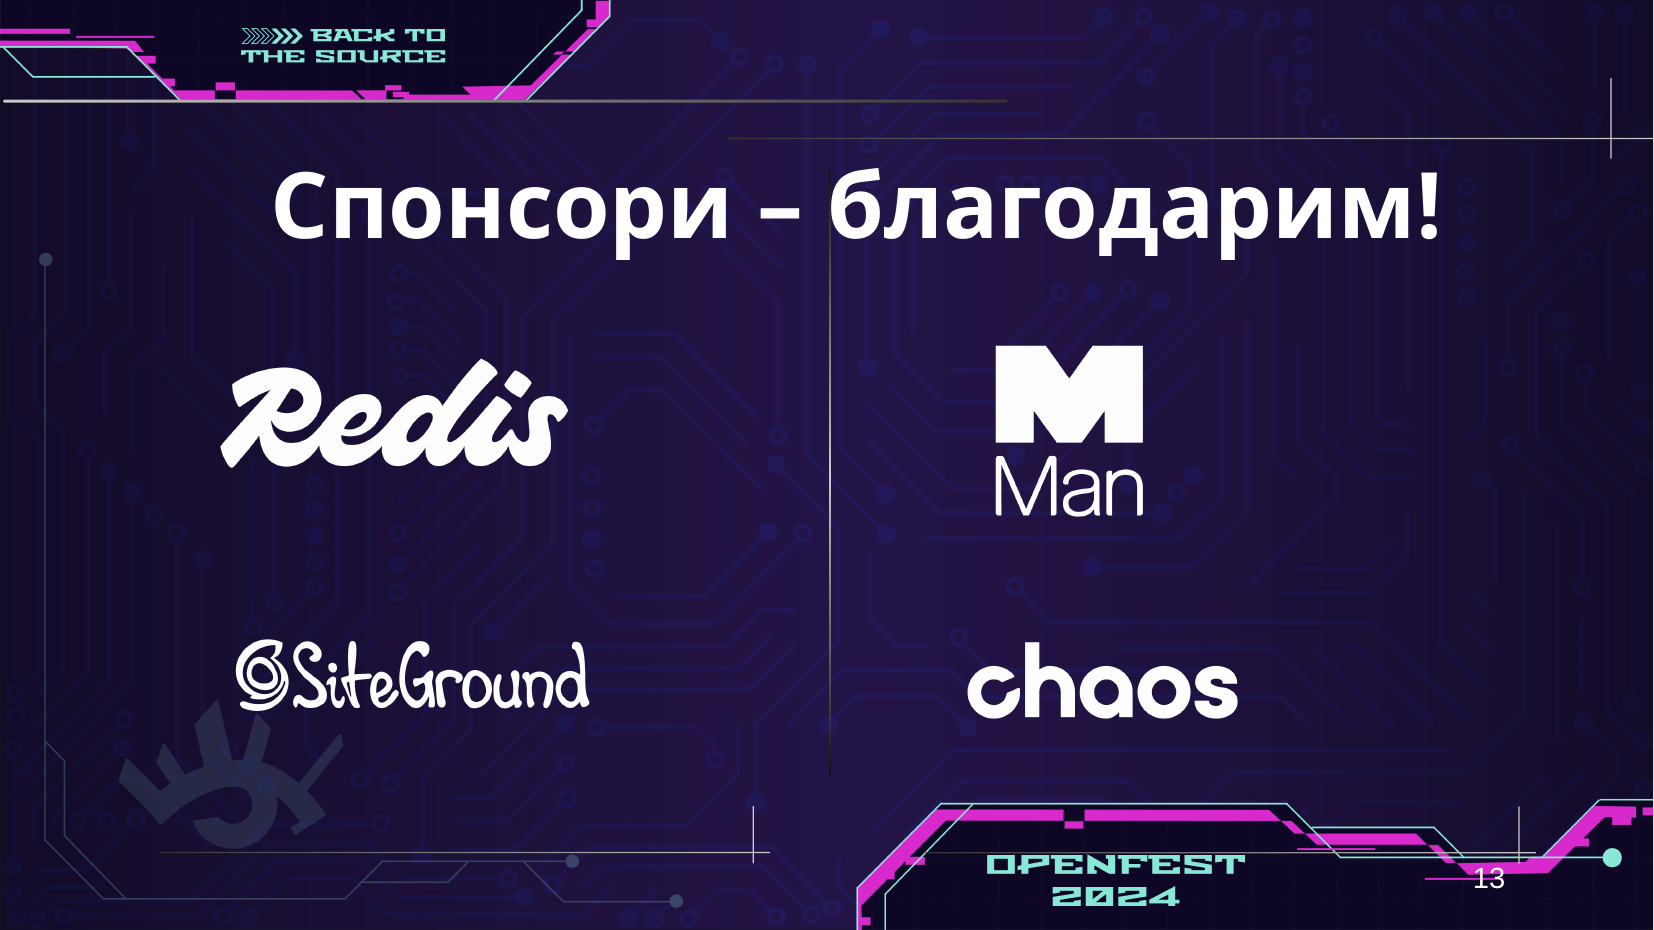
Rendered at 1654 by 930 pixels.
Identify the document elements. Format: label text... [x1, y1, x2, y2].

picture [0, 0, 1654, 930]
title Спонсори – благодарим! [75, 138, 1640, 268]
